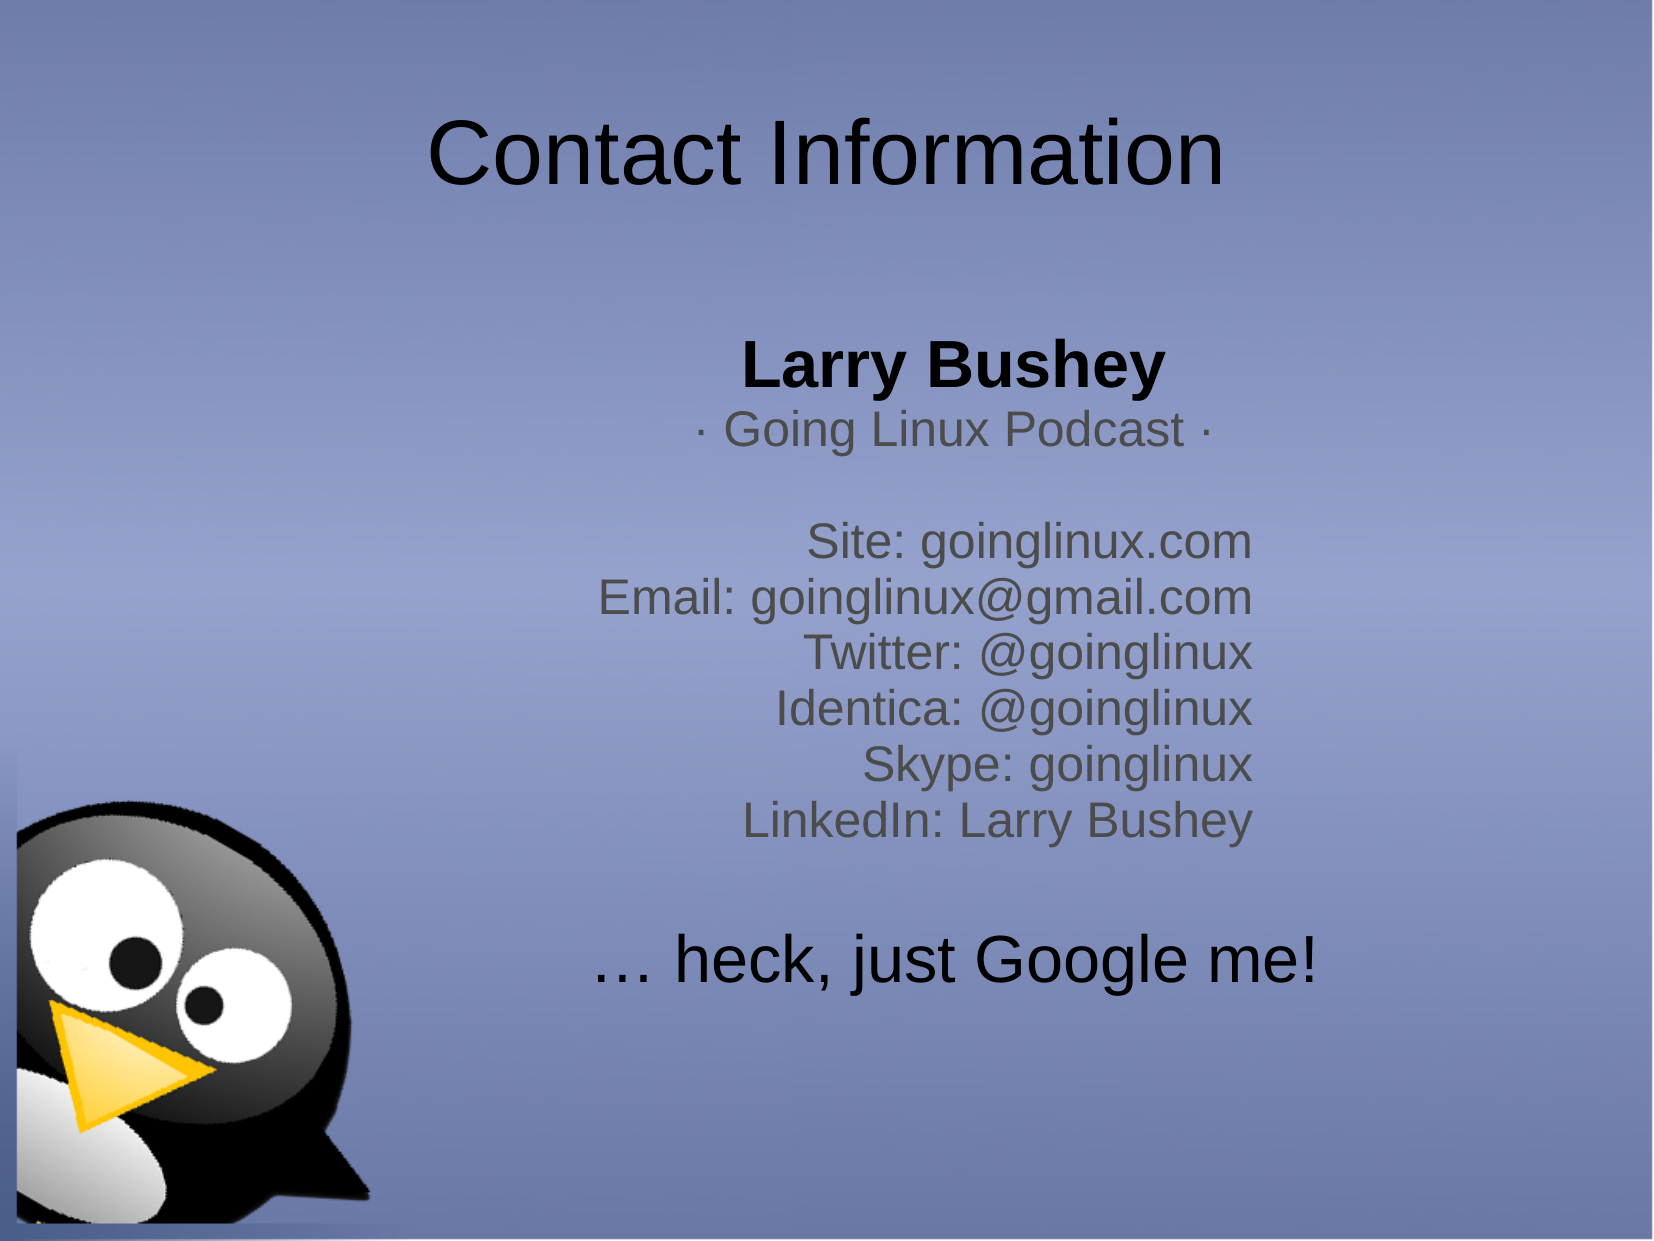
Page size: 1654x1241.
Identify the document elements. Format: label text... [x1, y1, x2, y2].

subtitle Larry Bushey · Going Linux Podcast · Site: goinglinux.com Email: goinglinux@gmail.com Twitter: @goinglinux Identica: @goinglinux Skype: goinglinux LinkedIn: Larry Bushey … heck, just Google me! [337, 290, 1571, 1109]
title Contact Information [82, 49, 1571, 257]
picture [0, 0, 1654, 1241]
